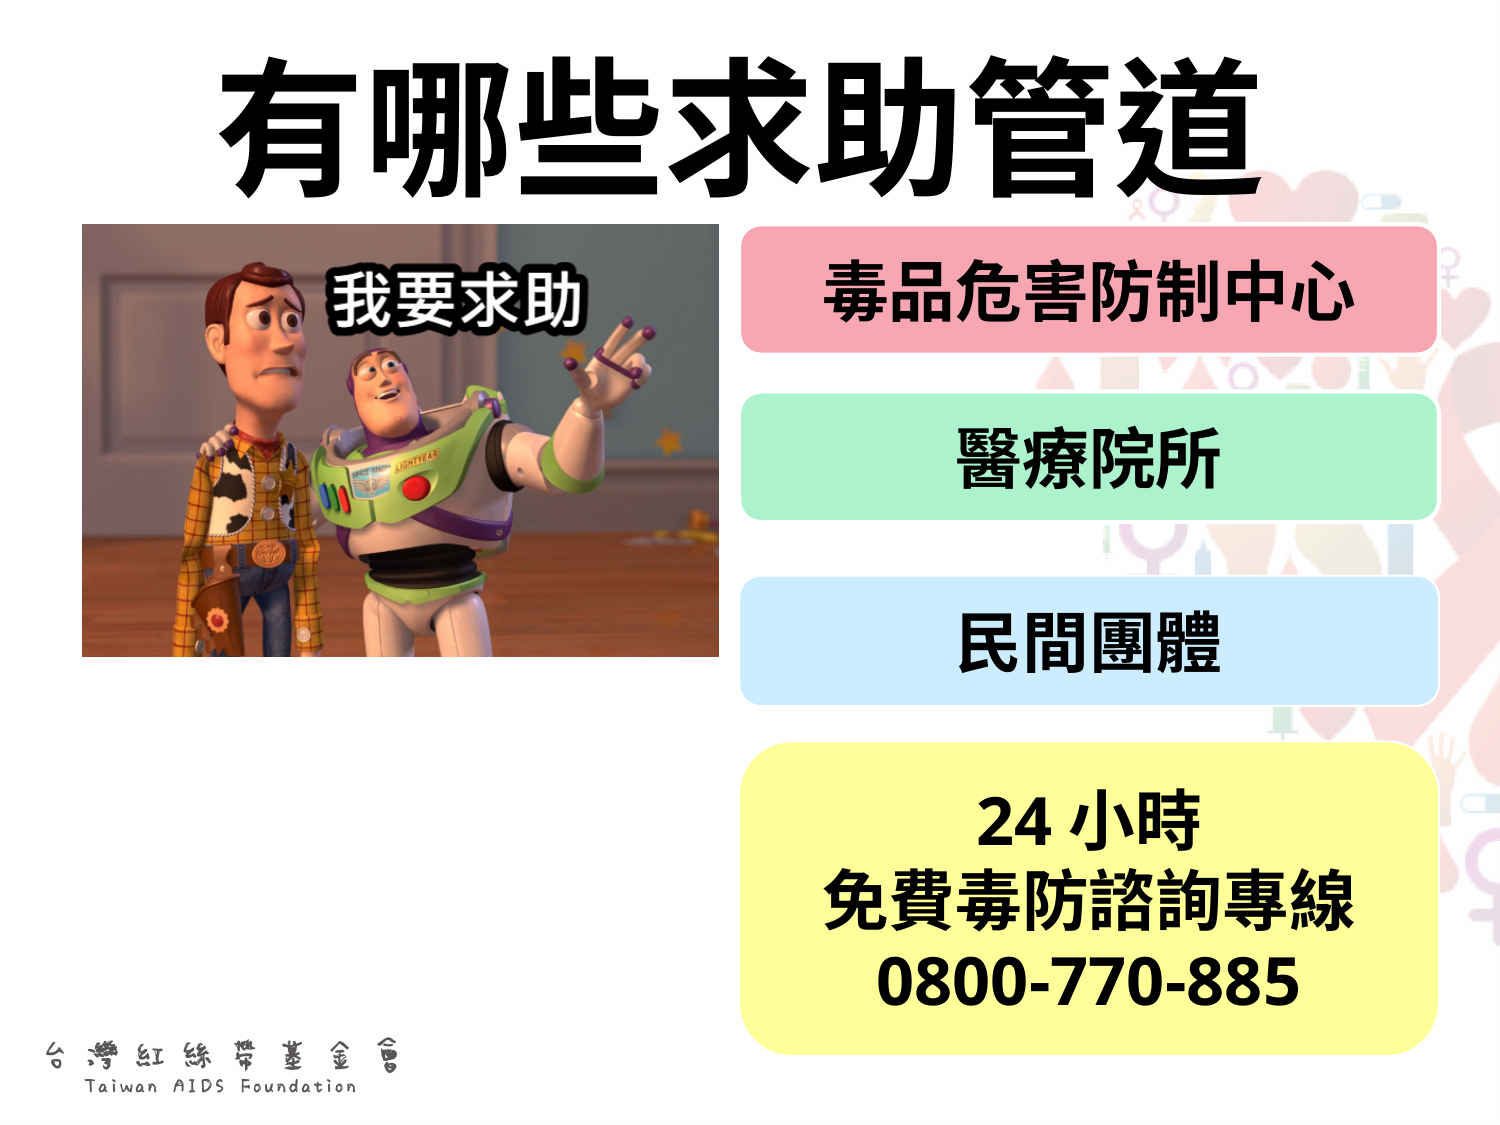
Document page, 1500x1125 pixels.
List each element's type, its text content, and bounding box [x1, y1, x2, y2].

text_box 民間團體 [739, 575, 1440, 707]
text_box 24小時 免費毒防諮詢專線 0800-770-885 [739, 741, 1440, 1057]
text_box 毒品危害防制中心 [739, 224, 1440, 355]
picture [0, 0, 1500, 1125]
title 有哪些求助管道 [101, 23, 1377, 225]
text_box 醫療院所 [739, 391, 1440, 523]
